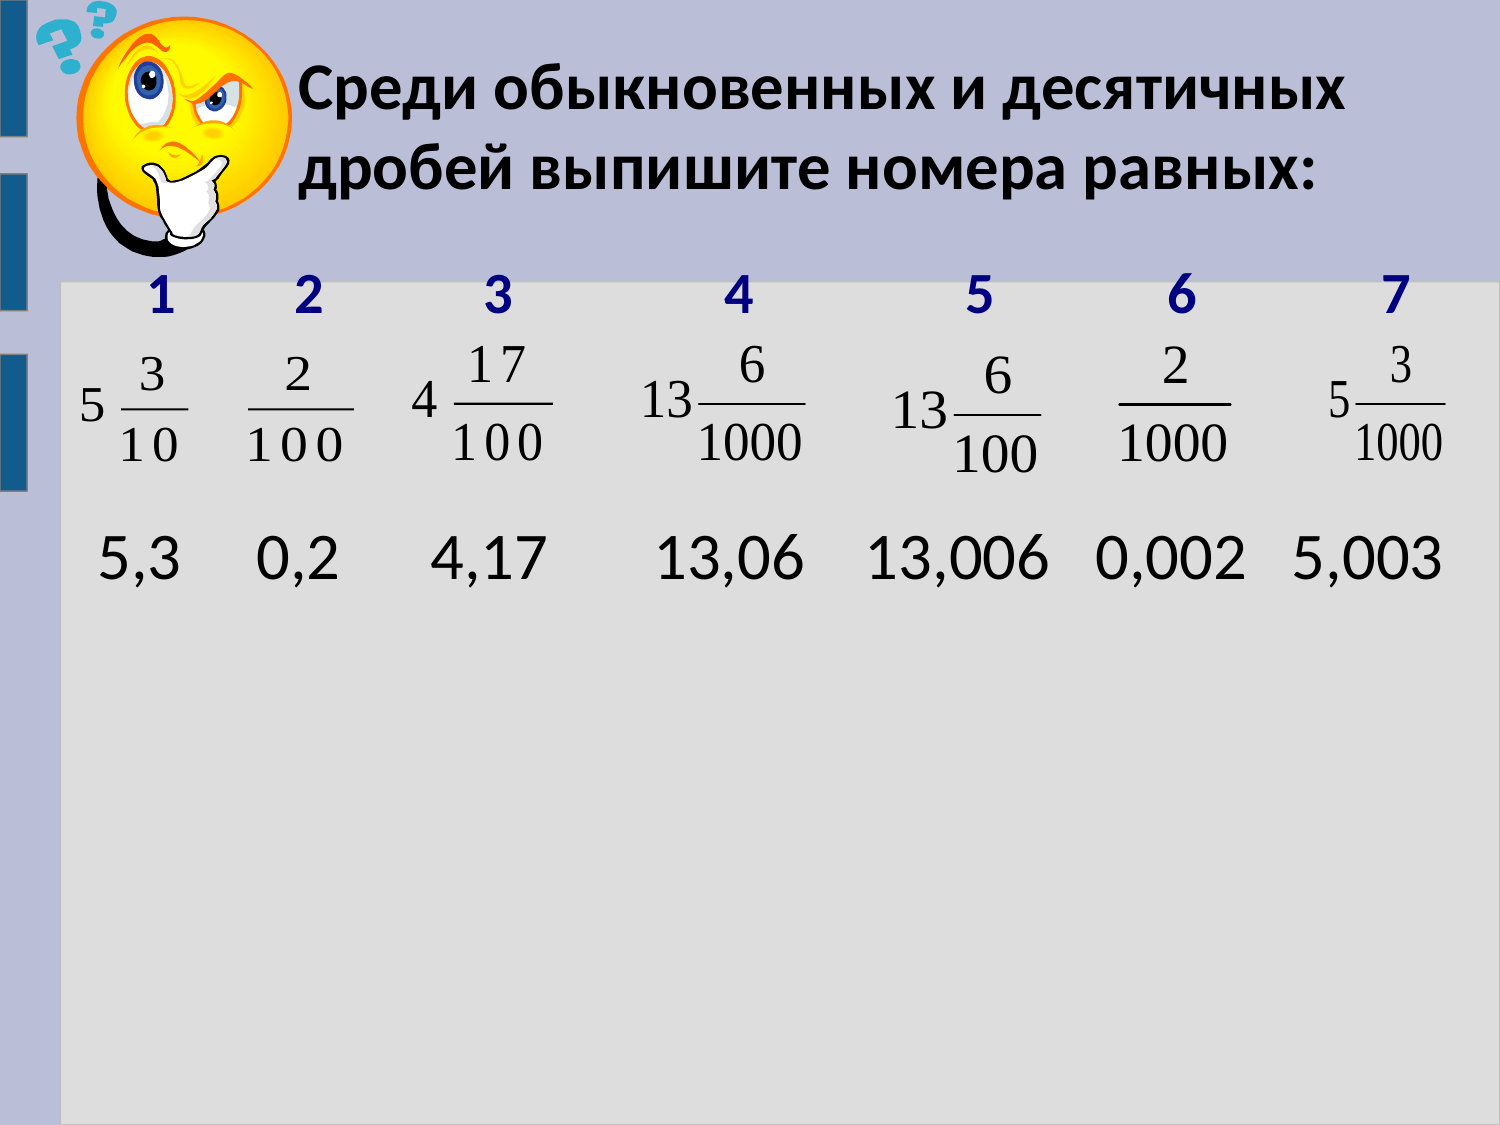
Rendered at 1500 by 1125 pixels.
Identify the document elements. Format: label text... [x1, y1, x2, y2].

picture [637, 333, 815, 473]
picture [70, 342, 201, 473]
text_box Среди обыкновенных и десятичных дробей выпишите номера равных: [293, 35, 1453, 231]
picture [35, 0, 293, 258]
picture [236, 342, 367, 473]
picture [401, 333, 567, 473]
picture [1110, 333, 1241, 474]
picture [888, 341, 1052, 485]
picture [1322, 333, 1453, 473]
text_box 5,3 0,2 4,17 13,06 13,006 0,002 5,003 [82, 505, 1465, 672]
text_box 1 2 3 4 5 6 7 [118, 247, 1465, 333]
